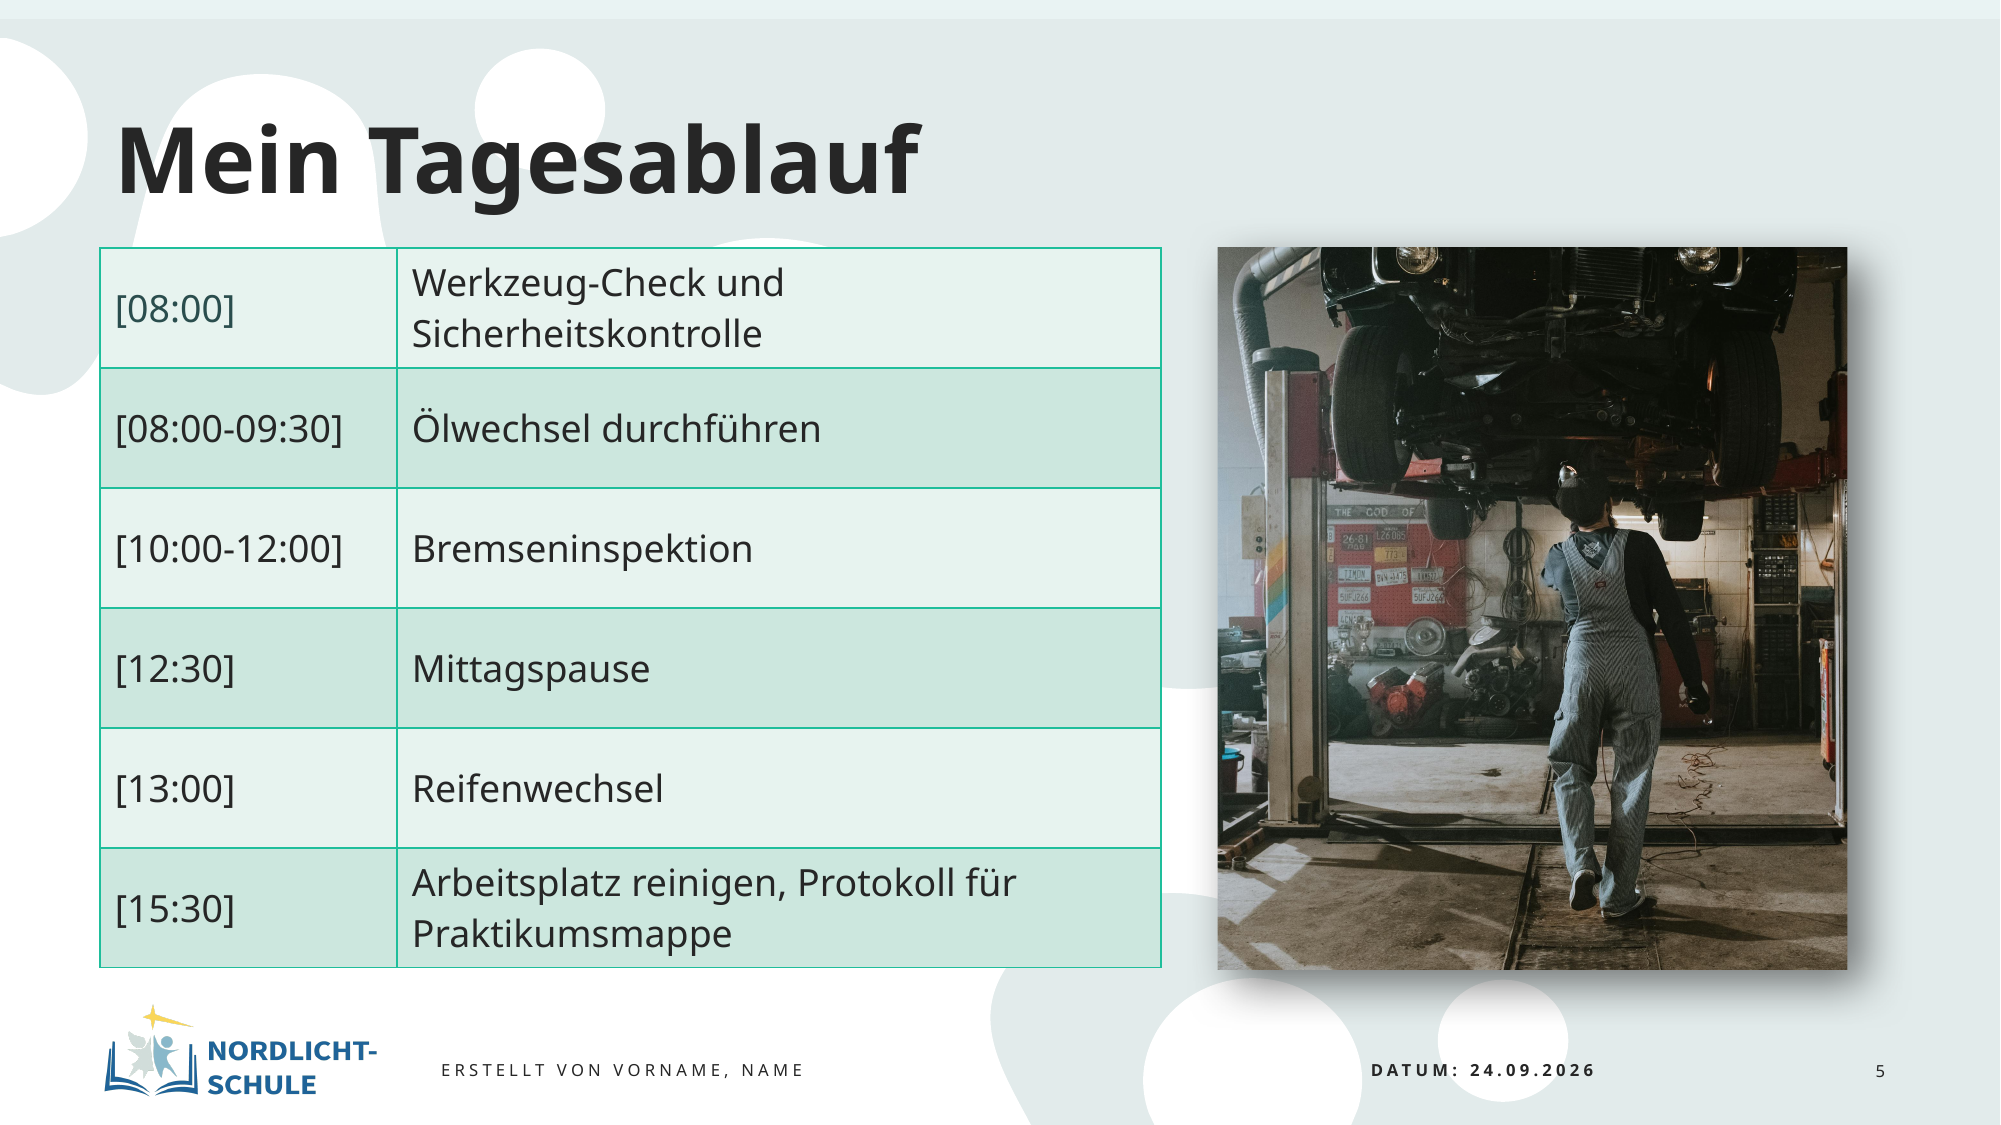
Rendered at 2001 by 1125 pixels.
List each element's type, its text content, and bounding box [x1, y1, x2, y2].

picture [99, 1004, 379, 1102]
table_cell [15:30] [101, 849, 396, 967]
picture [1217, 247, 1848, 970]
table_header [08:00] [101, 249, 396, 367]
slide_number DATUM: 21.05.2025 [1355, 1041, 1643, 1102]
table_cell Mittagspause [398, 609, 1160, 727]
title Mein Tagesablauf [99, 91, 1900, 220]
table_cell Bremseninspektion [398, 489, 1160, 607]
table_cell [12:30] [101, 609, 396, 727]
table_header Werkzeug-Check und Sicherheitskontrolle [398, 249, 1160, 367]
table_cell Arbeitsplatz reinigen, Protokoll für Praktikumsmappe [398, 849, 1160, 967]
table_cell [13:00] [101, 729, 396, 847]
table_cell Reifenwechsel [398, 729, 1160, 847]
table_cell [08:00-09:30] [101, 369, 396, 487]
table_cell Ölwechsel durchführen [398, 369, 1160, 487]
table_cell [10:00-12:00] [101, 489, 396, 607]
